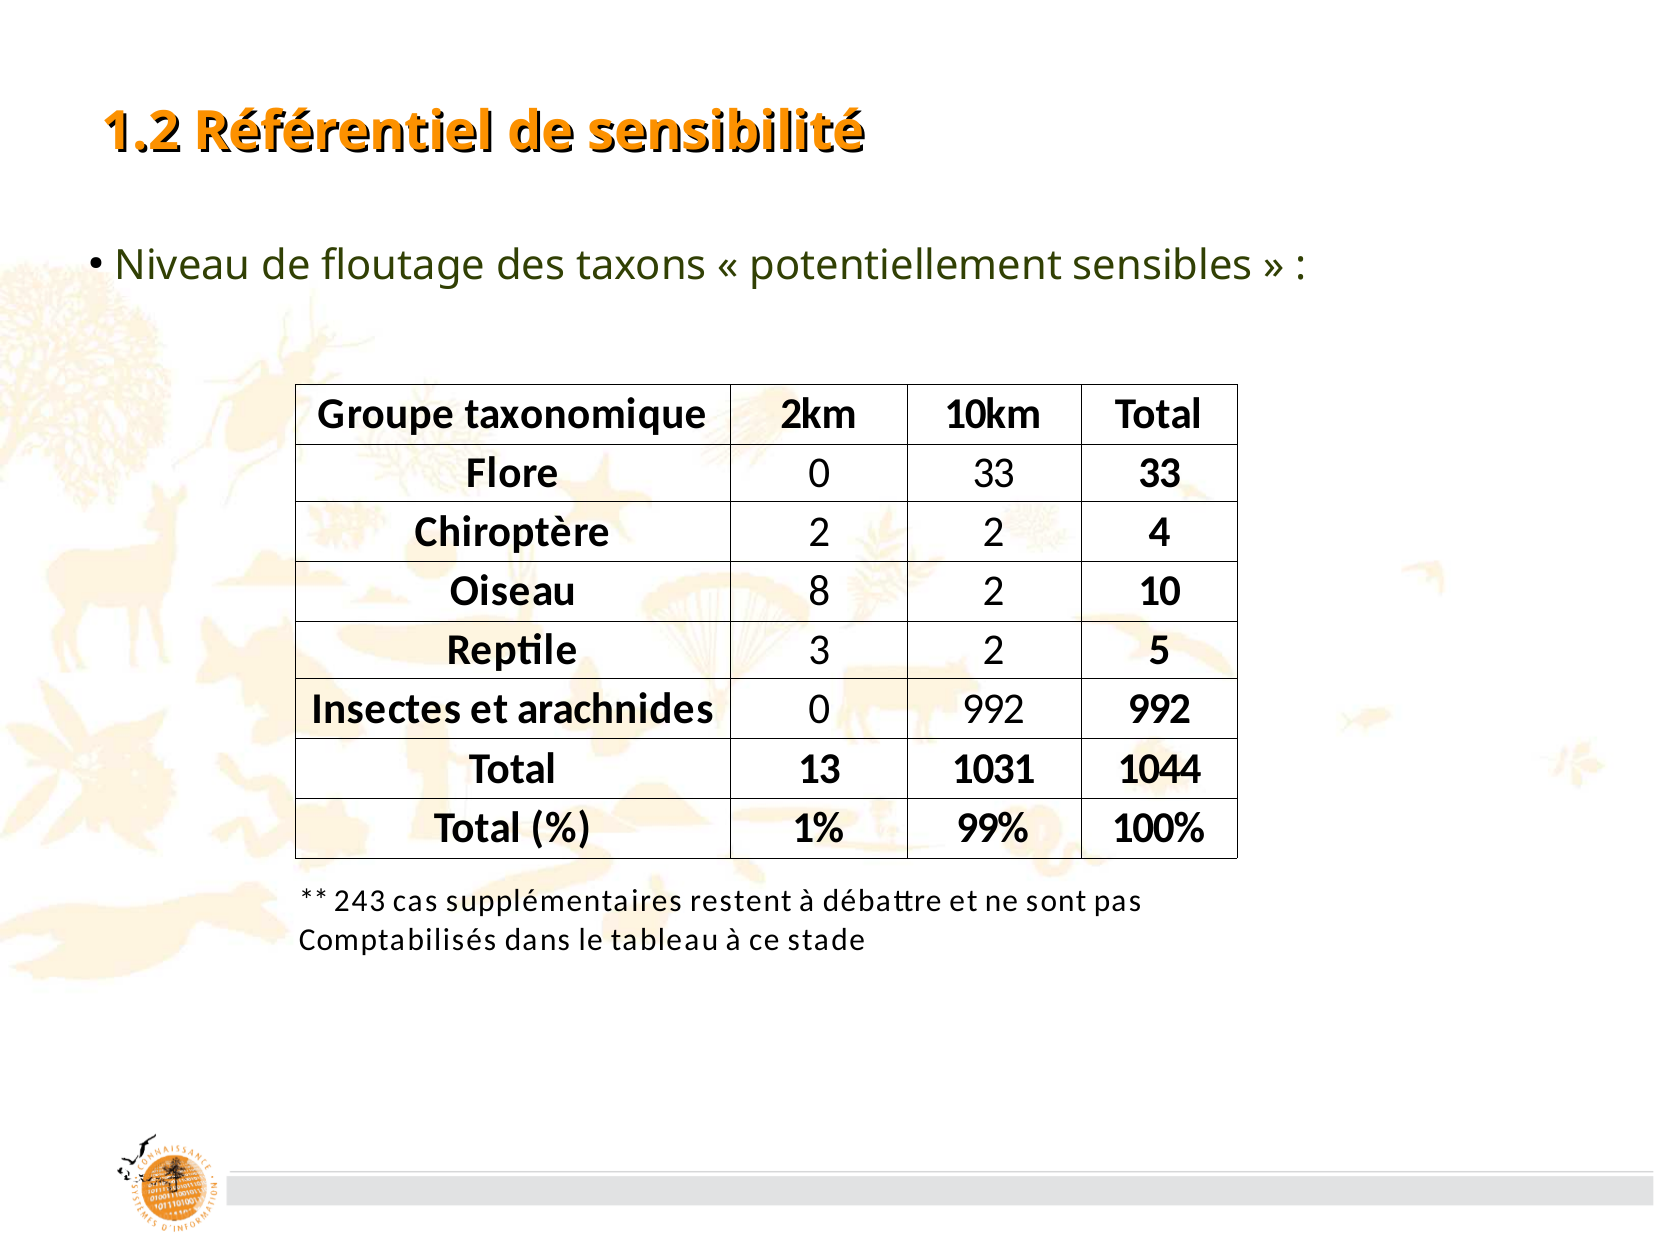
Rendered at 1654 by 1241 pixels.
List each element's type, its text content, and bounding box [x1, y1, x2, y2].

title 1.2 Référentiel de sensibilité [82, 49, 1571, 207]
text_box Niveau de floutage des taxons « potentiellement sensibles » : [88, 202, 1565, 325]
picture [0, 0, 1654, 1241]
